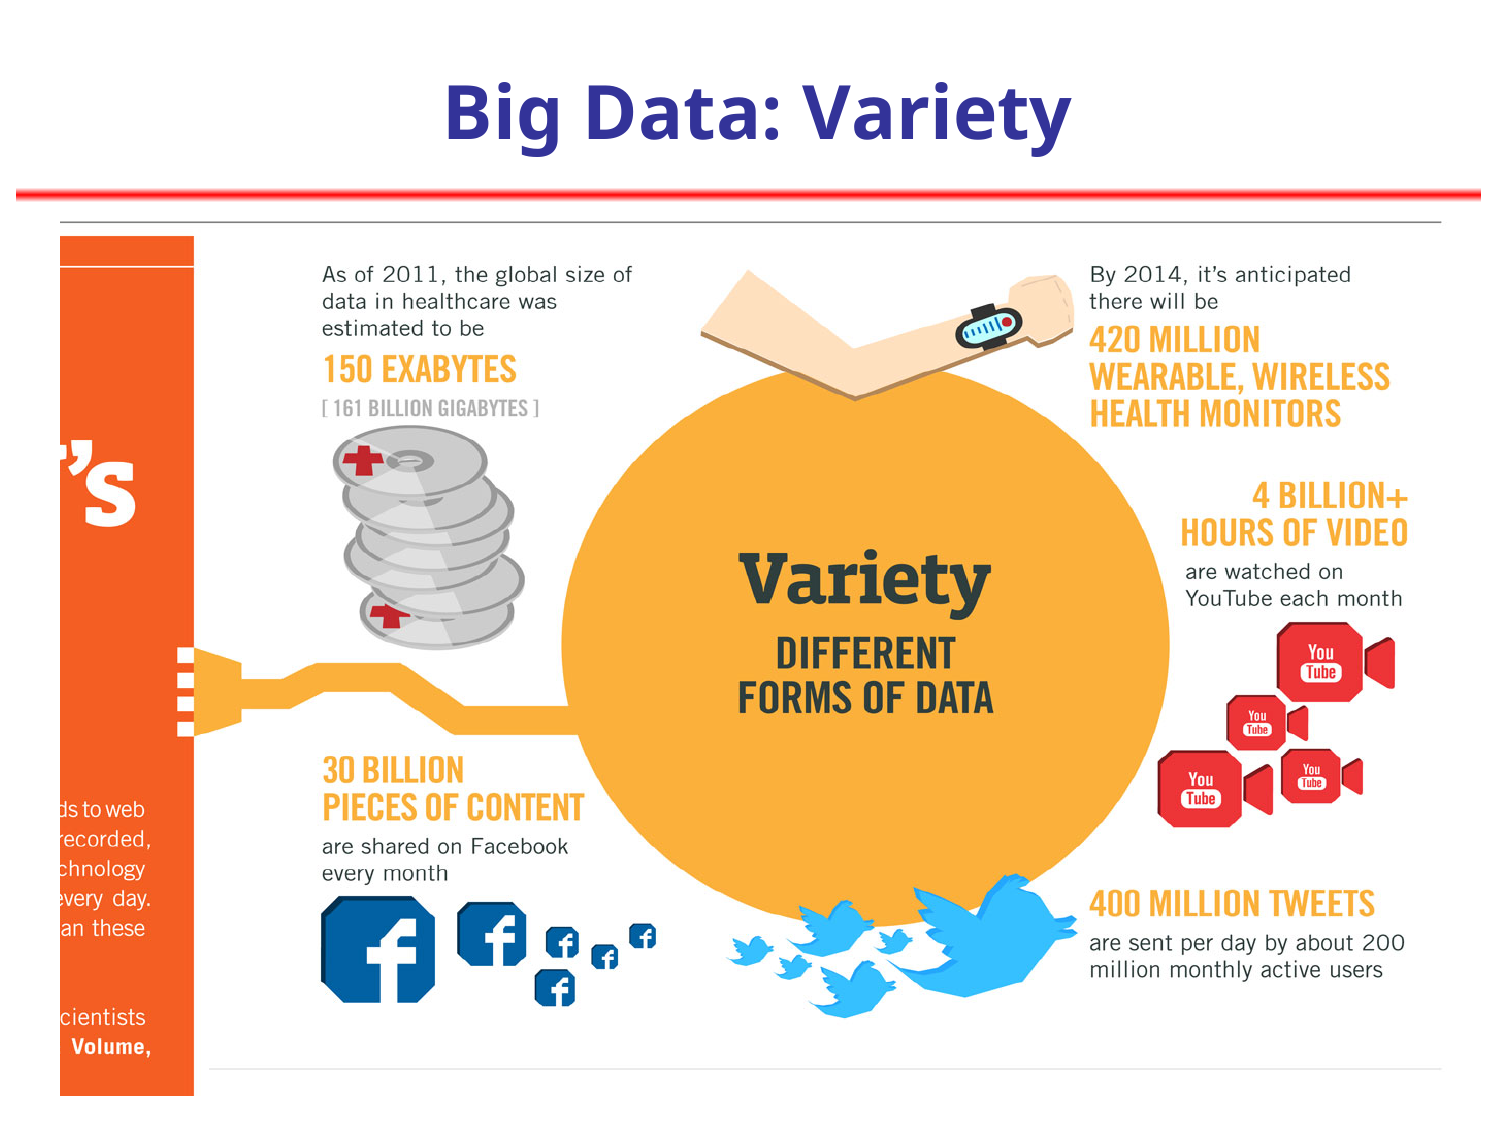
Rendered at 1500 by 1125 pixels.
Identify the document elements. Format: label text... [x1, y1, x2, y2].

title Big Data: Variety [124, 0, 1391, 163]
picture [60, 213, 1456, 1096]
